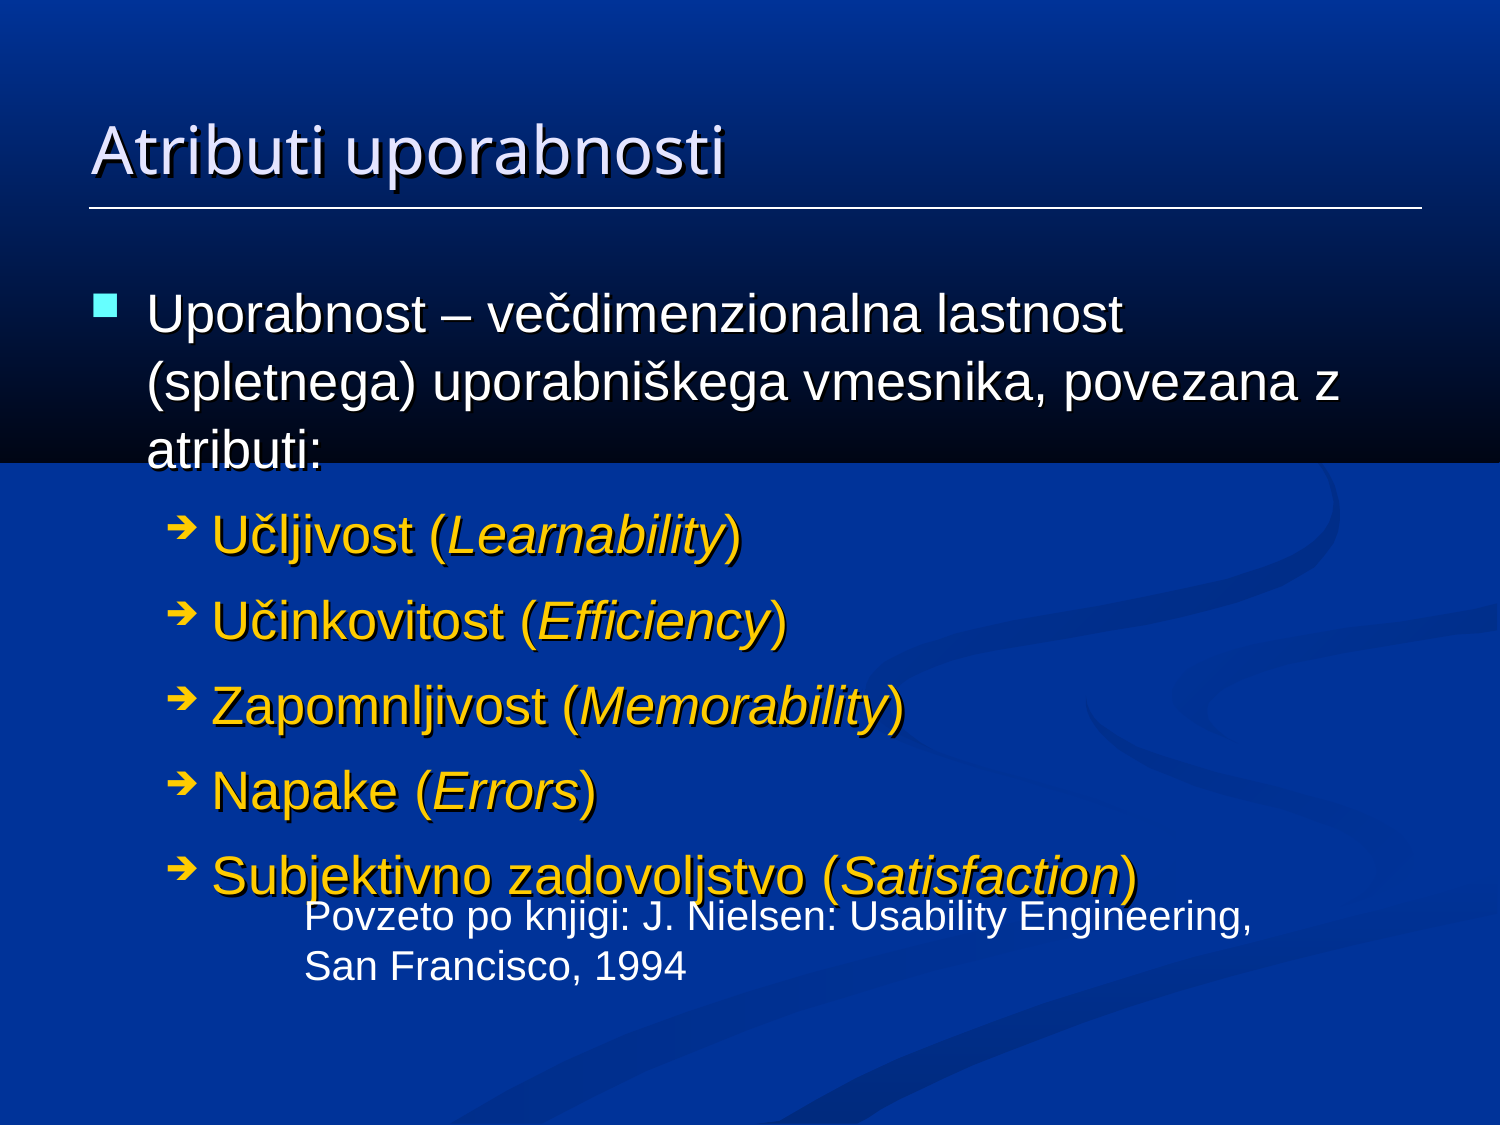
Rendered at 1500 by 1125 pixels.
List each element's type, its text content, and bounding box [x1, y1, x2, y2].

list Uporabnost – večdimenzionalna lastnost (spletnega) uporabniškega vmesnika, povezana z atributi: Učljivost (Learnability) Učinkovitost (Efficiency) Zapomnljivost (Memorability) Napake (Errors) Subjektivno zadovoljstvo (Satisfaction) [75, 267, 1426, 1071]
text_box Atributi uporabnosti [76, 54, 1459, 242]
text_box Povzeto po knjigi: J. Nielsen: Usability Engineering, San Francisco, 1994 [289, 881, 1282, 997]
